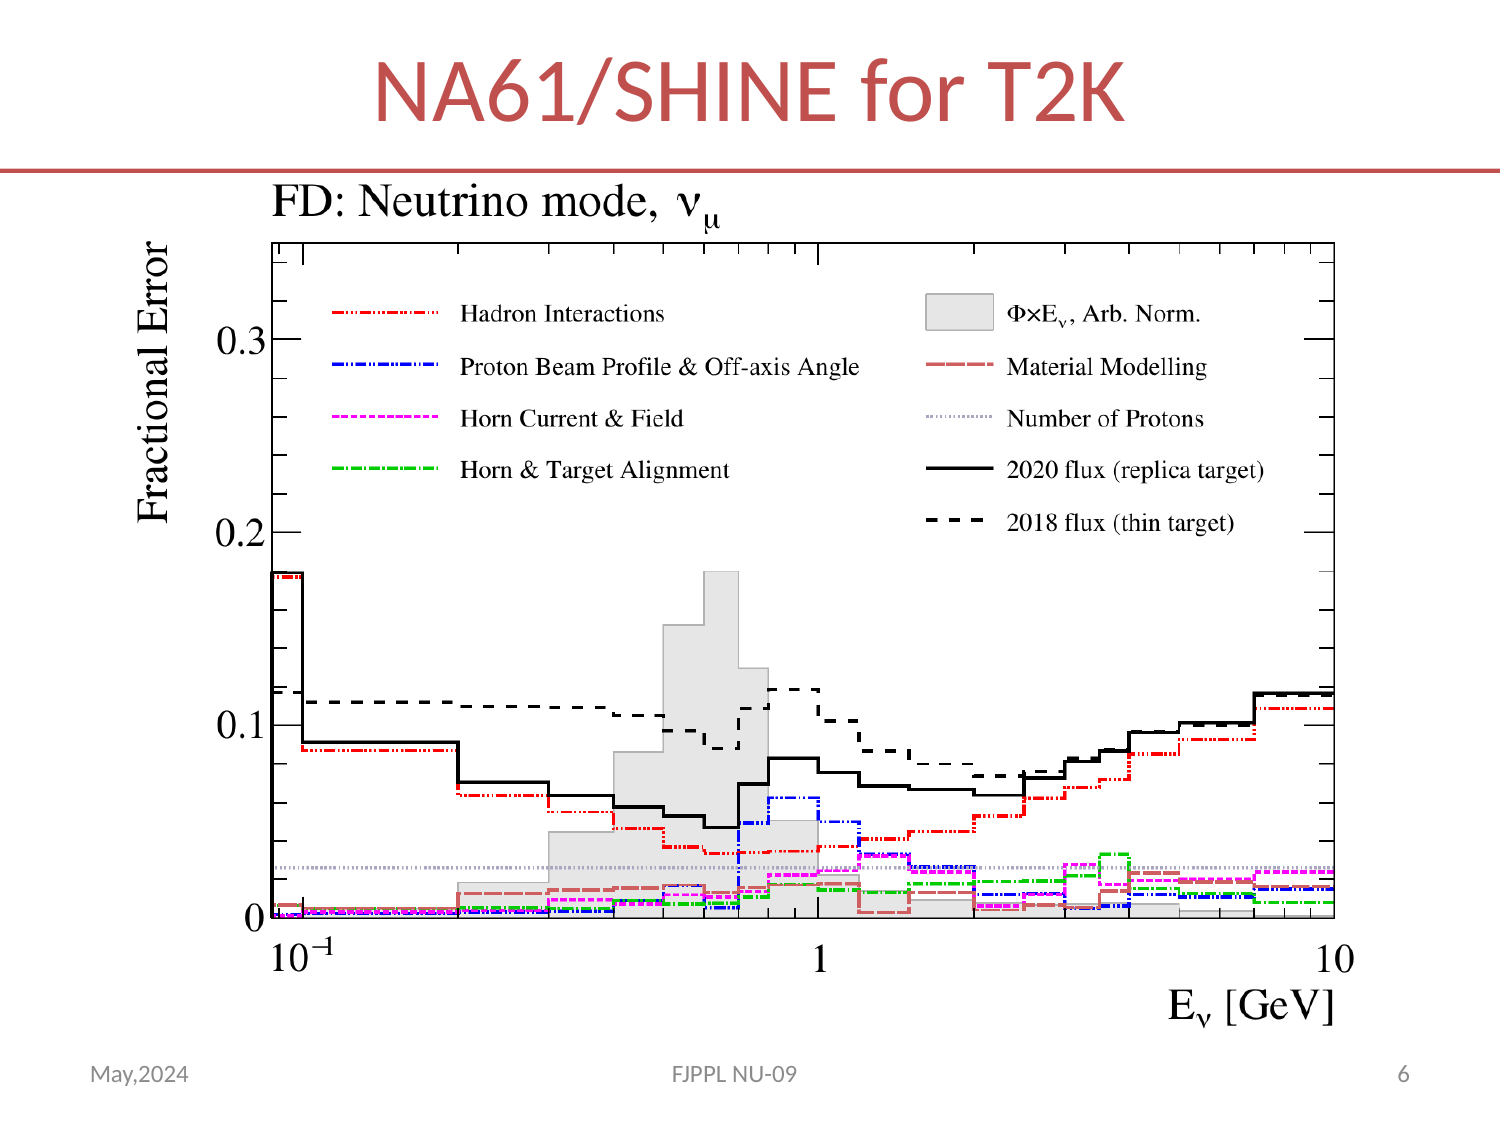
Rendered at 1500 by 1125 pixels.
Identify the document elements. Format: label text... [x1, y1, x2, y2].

text_box <number> [1074, 1042, 1425, 1103]
text_box NA61/SHINE for T2K [75, 29, 1425, 141]
picture [129, 177, 1382, 1038]
text_box FJPPL NU-09 [464, 1042, 1005, 1103]
text_box May,2024 [74, 1042, 425, 1103]
